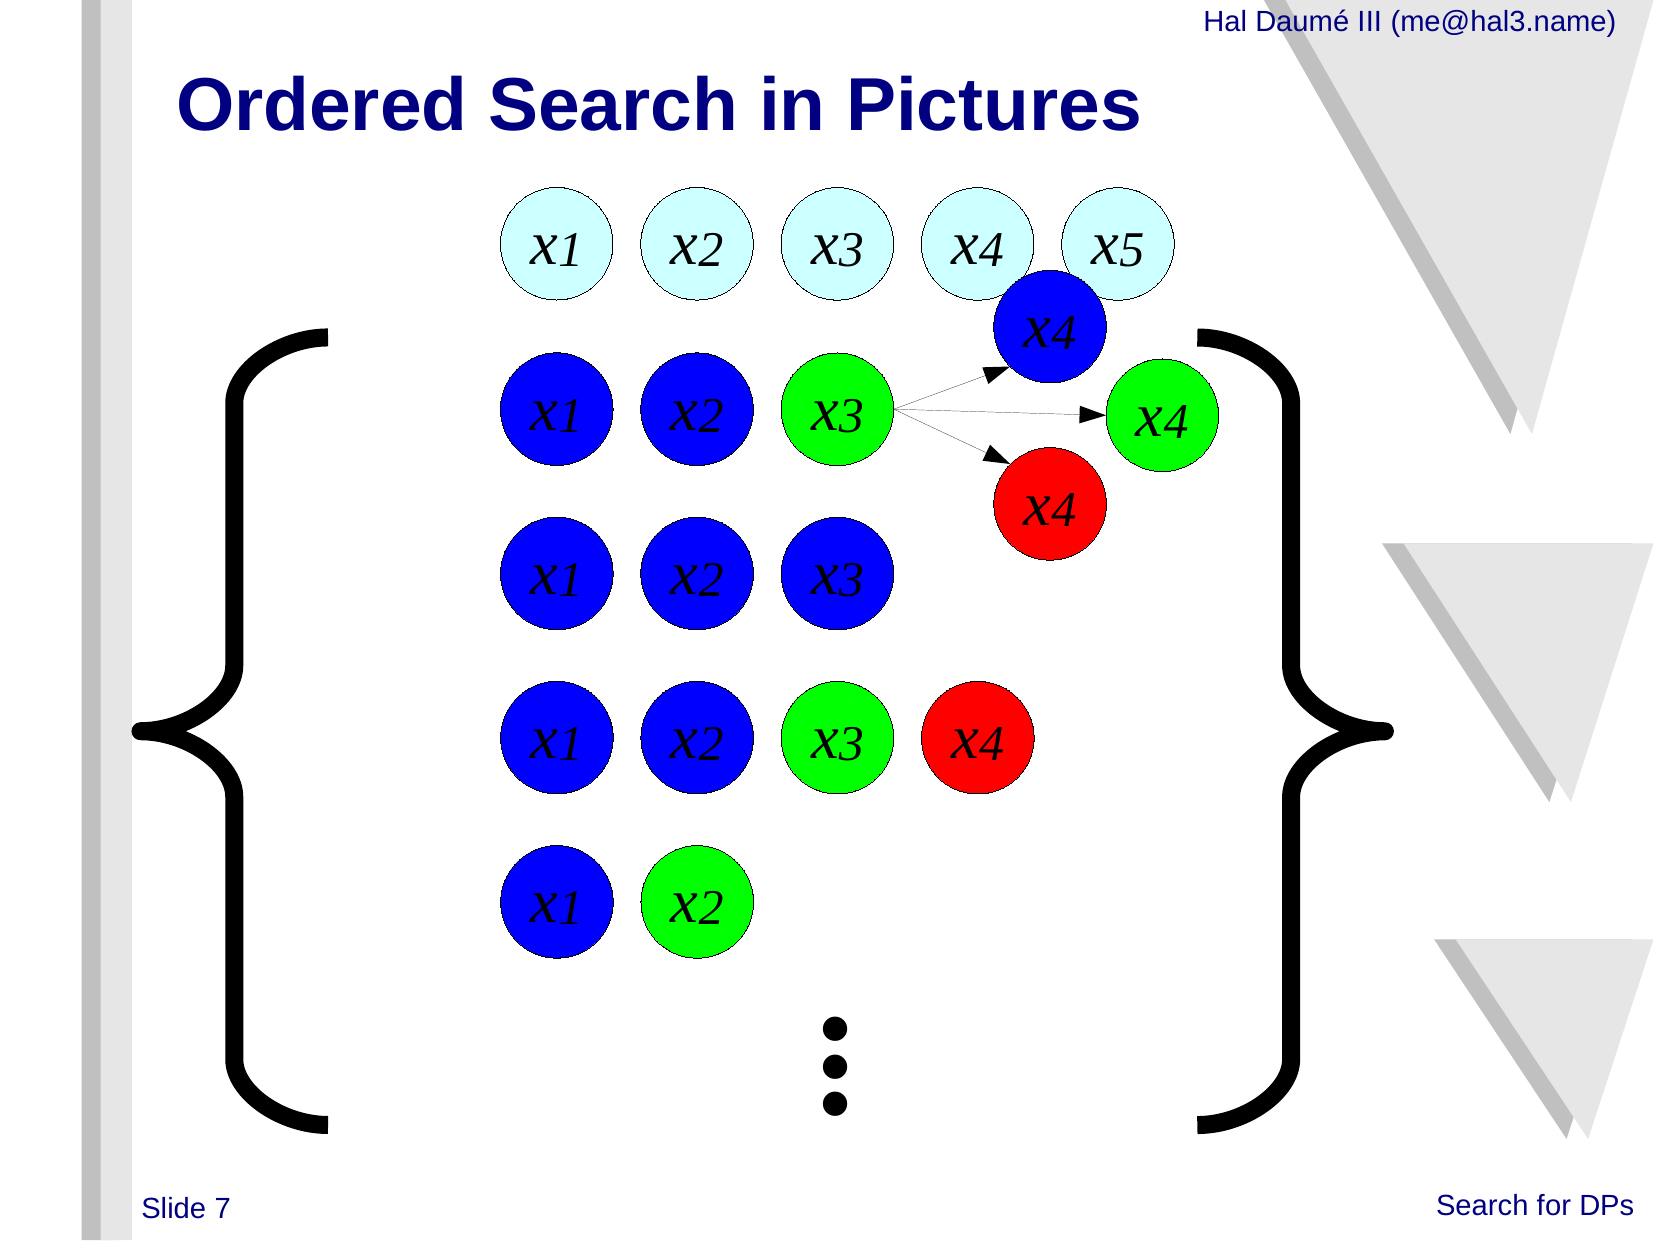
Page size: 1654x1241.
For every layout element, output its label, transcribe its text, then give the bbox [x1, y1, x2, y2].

text_box x4 [1106, 358, 1219, 472]
text_box x2 [640, 187, 754, 301]
text_box x3 [781, 681, 894, 794]
text_box x3 [781, 187, 894, 301]
text_box x1 [500, 845, 614, 959]
text_box x5 [1061, 187, 1175, 301]
text_box x3 [781, 352, 894, 466]
text_box x2 [640, 517, 754, 630]
text_box x1 [500, 681, 614, 794]
text_box x4 [993, 447, 1107, 561]
text_box x1 [500, 187, 613, 301]
text_box x4 [993, 270, 1107, 383]
text_box ... [793, 1010, 960, 1122]
text_box x2 [640, 681, 754, 794]
text_box x1 [500, 517, 614, 630]
text_box x4 [921, 681, 1035, 794]
text_box x2 [640, 352, 754, 466]
text_box x2 [640, 845, 754, 959]
text_box x1 [500, 352, 614, 466]
text_box x3 [781, 517, 894, 630]
title Ordered Search in Pictures [176, 44, 1509, 166]
text_box x4 [921, 187, 1034, 301]
